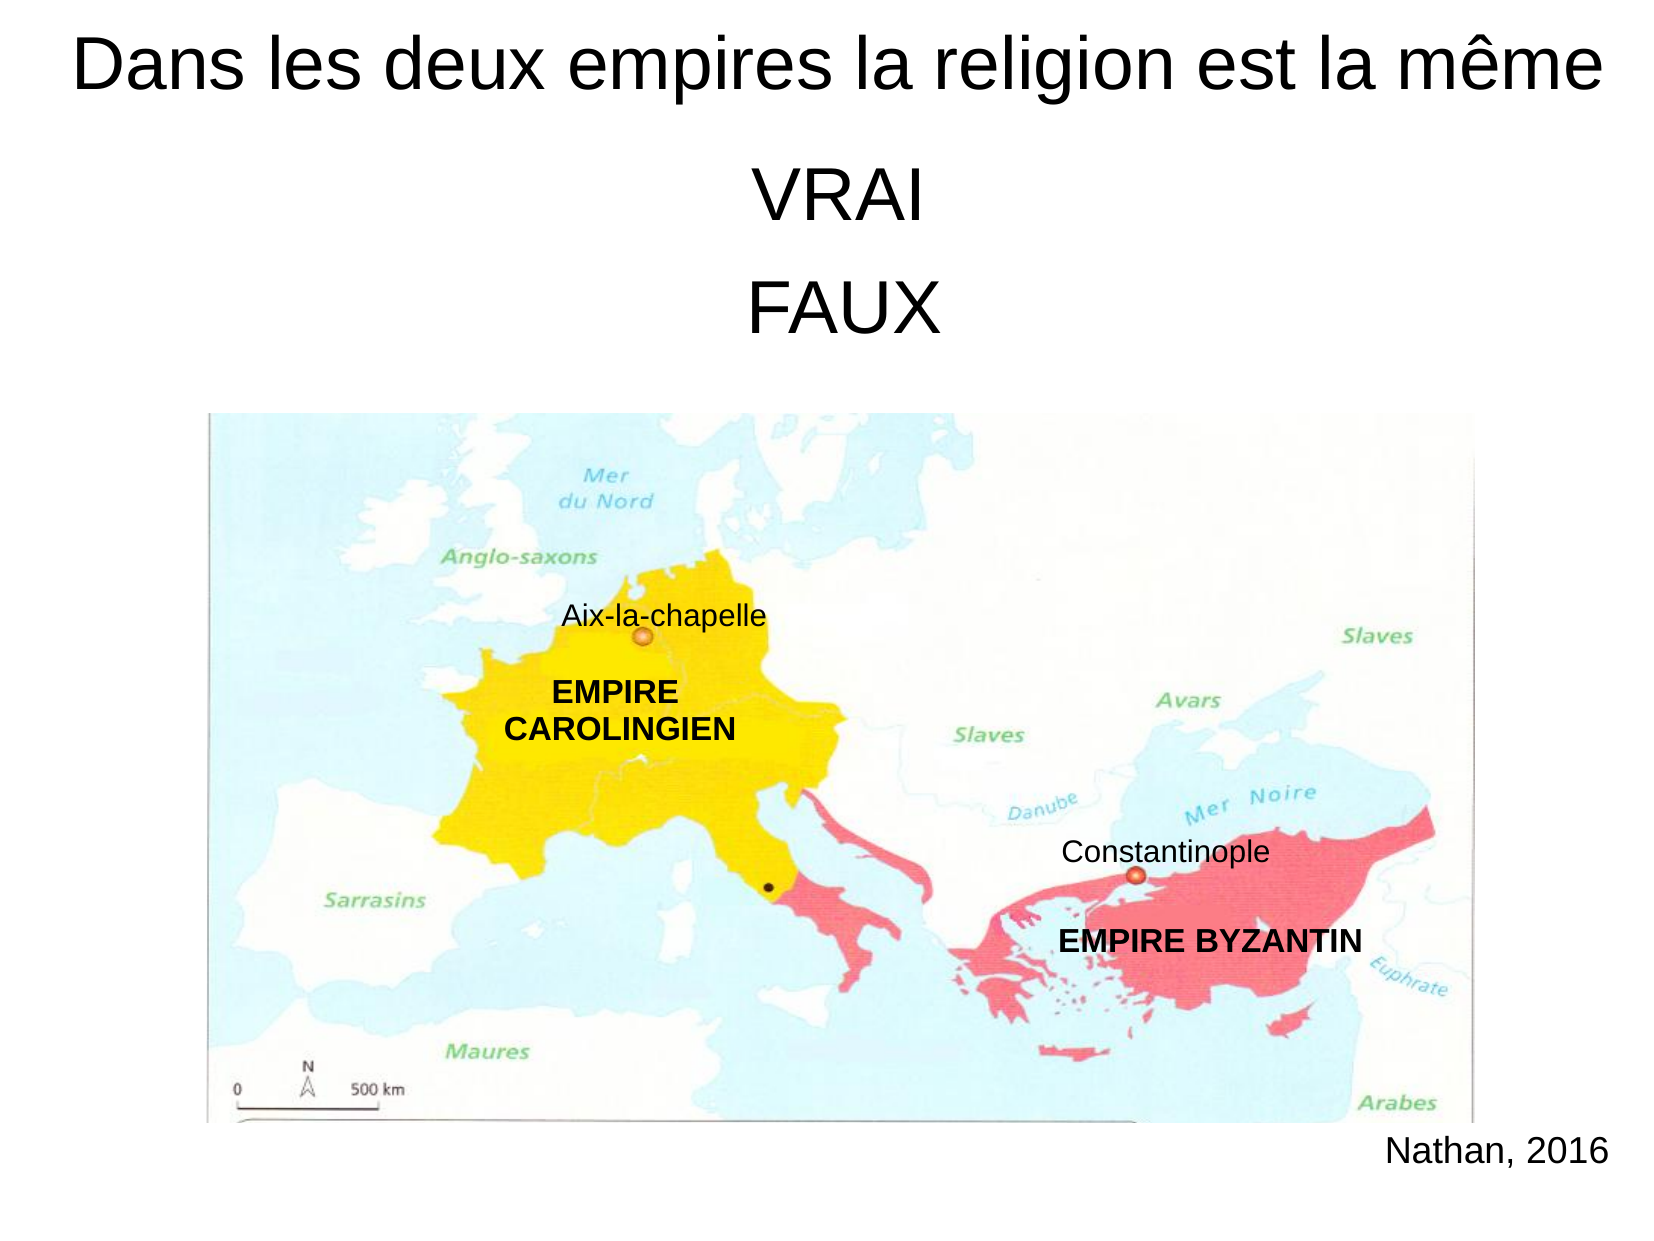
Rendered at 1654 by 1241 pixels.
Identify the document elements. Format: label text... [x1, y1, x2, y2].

text_box EMPIRE CAROLINGIEN [413, 666, 827, 758]
picture [206, 413, 1475, 1123]
title FAUX [59, 265, 1630, 350]
title VRAI [53, 152, 1625, 237]
title Dans les deux empires la religion est la même [53, 21, 1625, 106]
text_box Nathan, 2016 [1240, 1122, 1625, 1179]
text_box Aix-la-chapelle [501, 590, 827, 641]
text_box EMPIRE BYZANTIN [1003, 915, 1418, 969]
text_box Constantinople [1003, 826, 1329, 877]
